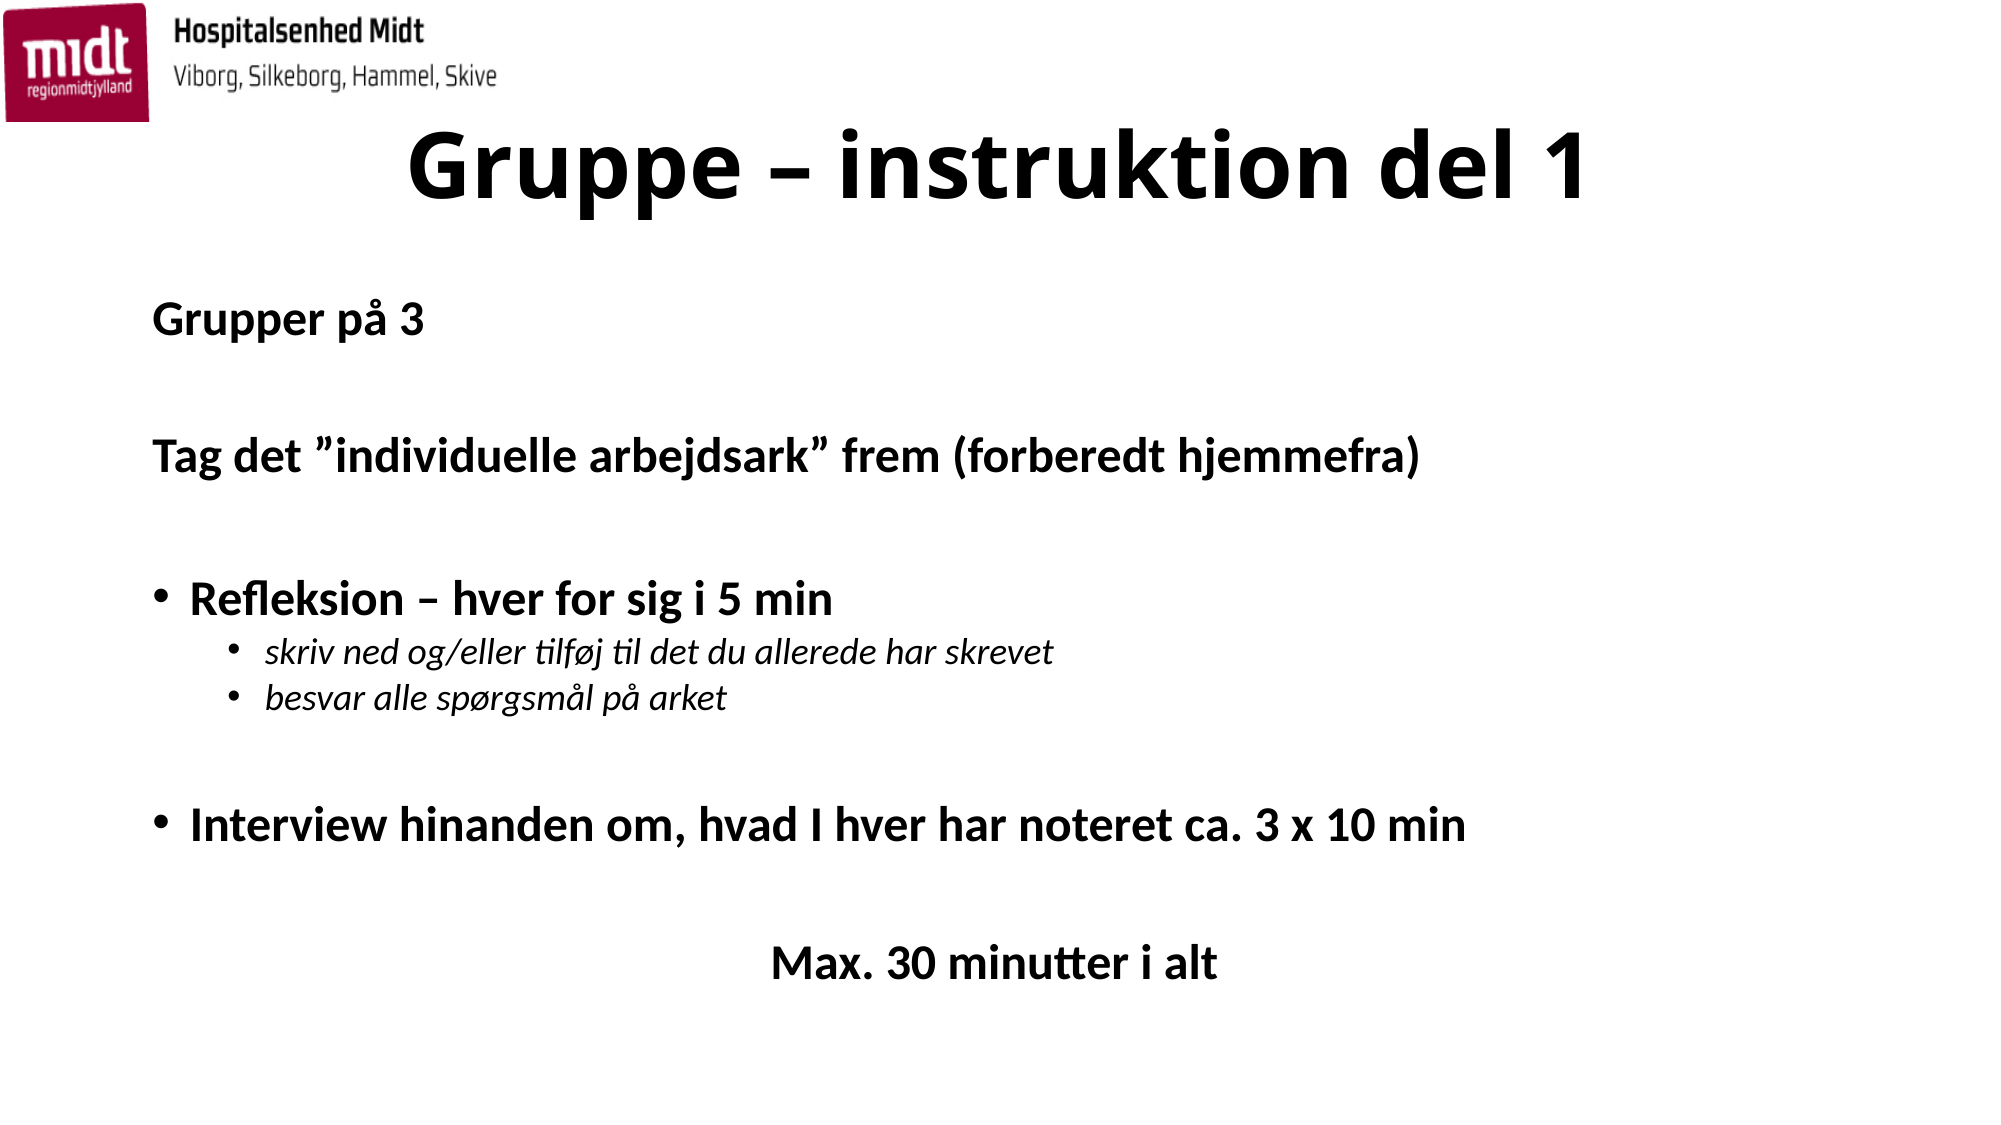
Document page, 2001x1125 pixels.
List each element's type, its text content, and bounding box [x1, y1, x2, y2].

list Grupper på 3 Tag det ”individuelle arbejdsark” frem (forberedt hjemmefra) Refleksion – hver for sig i 5 min skriv ned og/eller tilføj til det du allerede har skrevet besvar alle spørgsmål på arket Interview hinanden om, hvad I hver har noteret ca. 3 x 10 min Max. 30 minutter i alt [137, 289, 1863, 1004]
title Gruppe – instruktion del 1 [137, 59, 1863, 278]
picture [0, 0, 510, 122]
